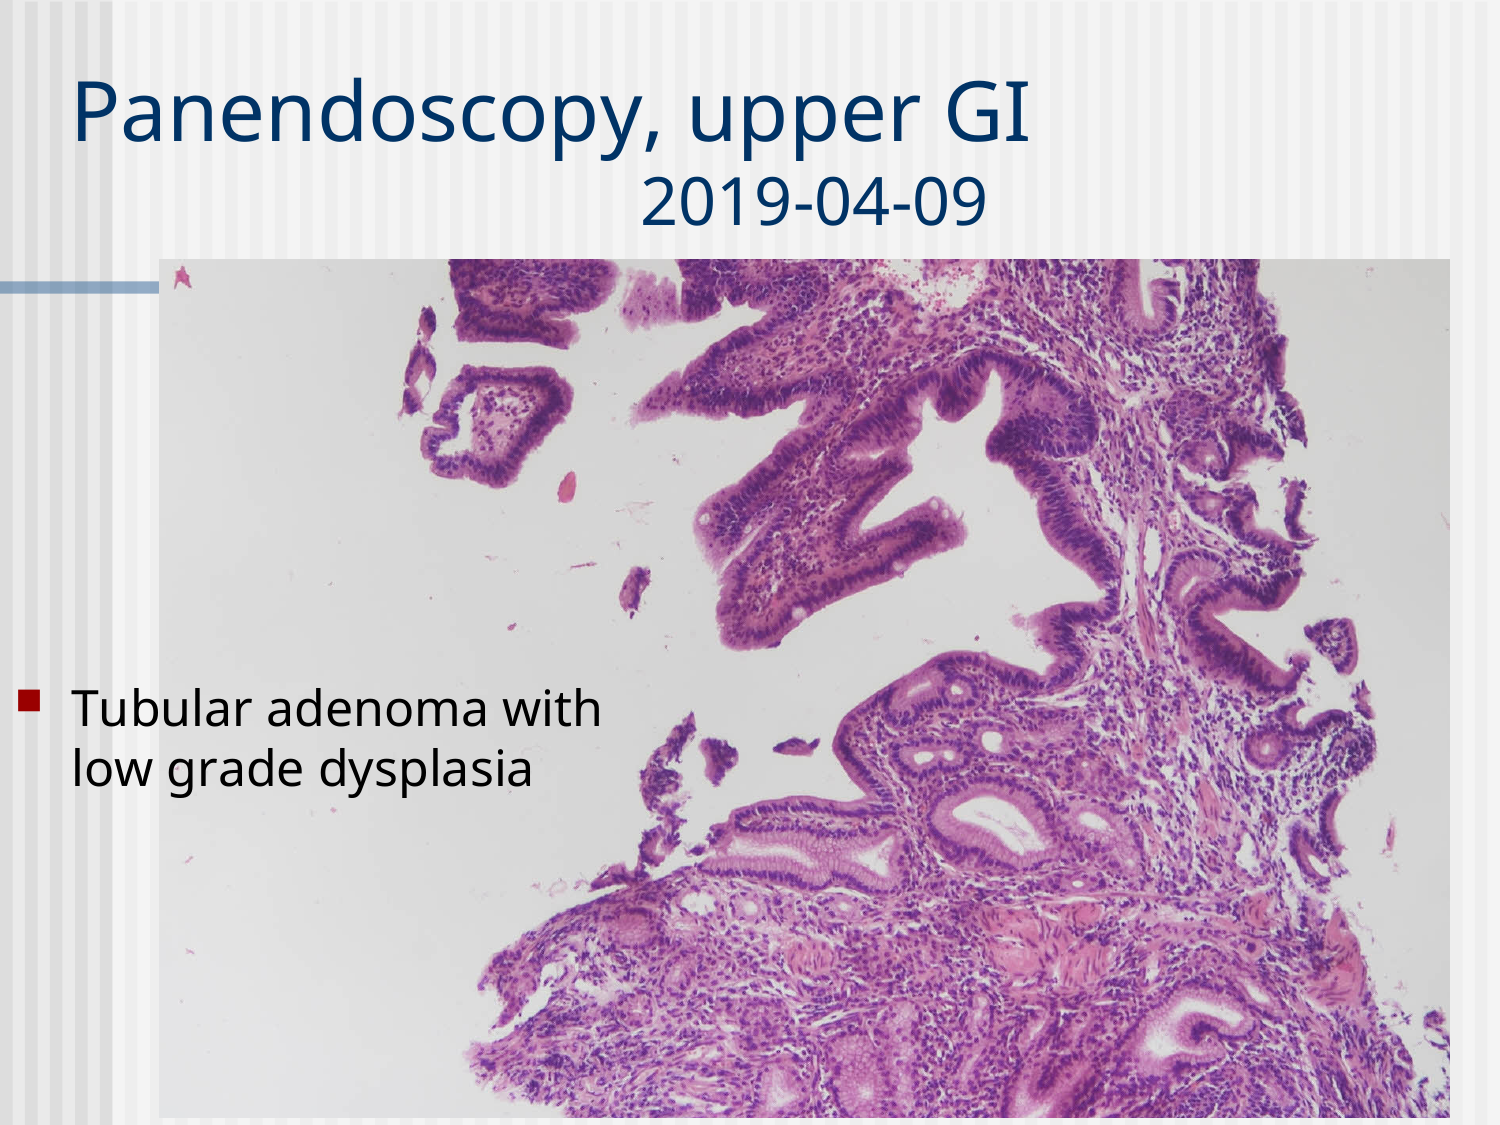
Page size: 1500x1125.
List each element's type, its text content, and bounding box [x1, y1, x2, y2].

list Tubular adenoma with low grade dysplasia [0, 668, 693, 1125]
picture [159, 259, 1450, 1118]
title Panendoscopy, upper GI 2019-04-09 [55, 49, 1395, 247]
